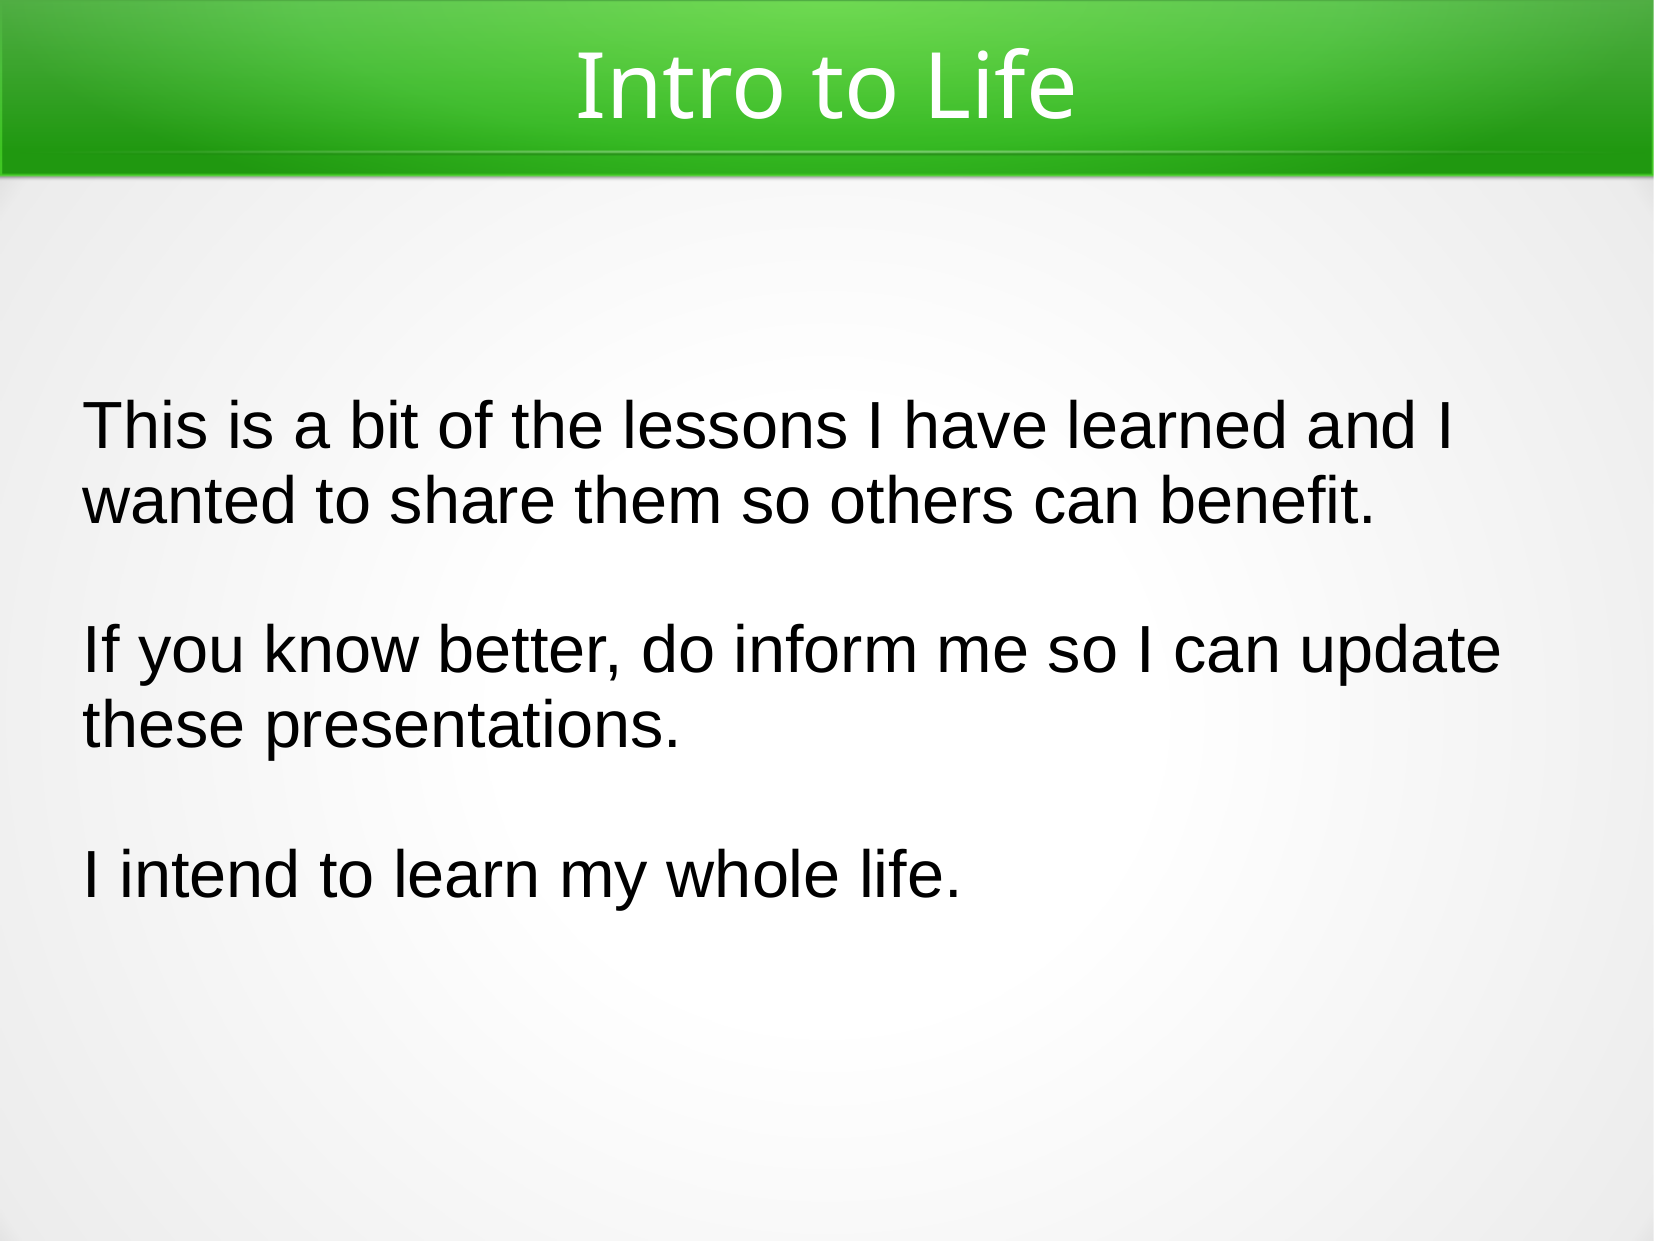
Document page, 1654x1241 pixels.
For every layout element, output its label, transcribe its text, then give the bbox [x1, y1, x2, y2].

subtitle This is a bit of the lessons I have learned and I wanted to share them so others can benefit. If you know better, do inform me so I can update these presentations. I intend to learn my whole life. [82, 290, 1571, 1010]
picture [0, 0, 1654, 1241]
title Intro to Life [82, 11, 1571, 154]
